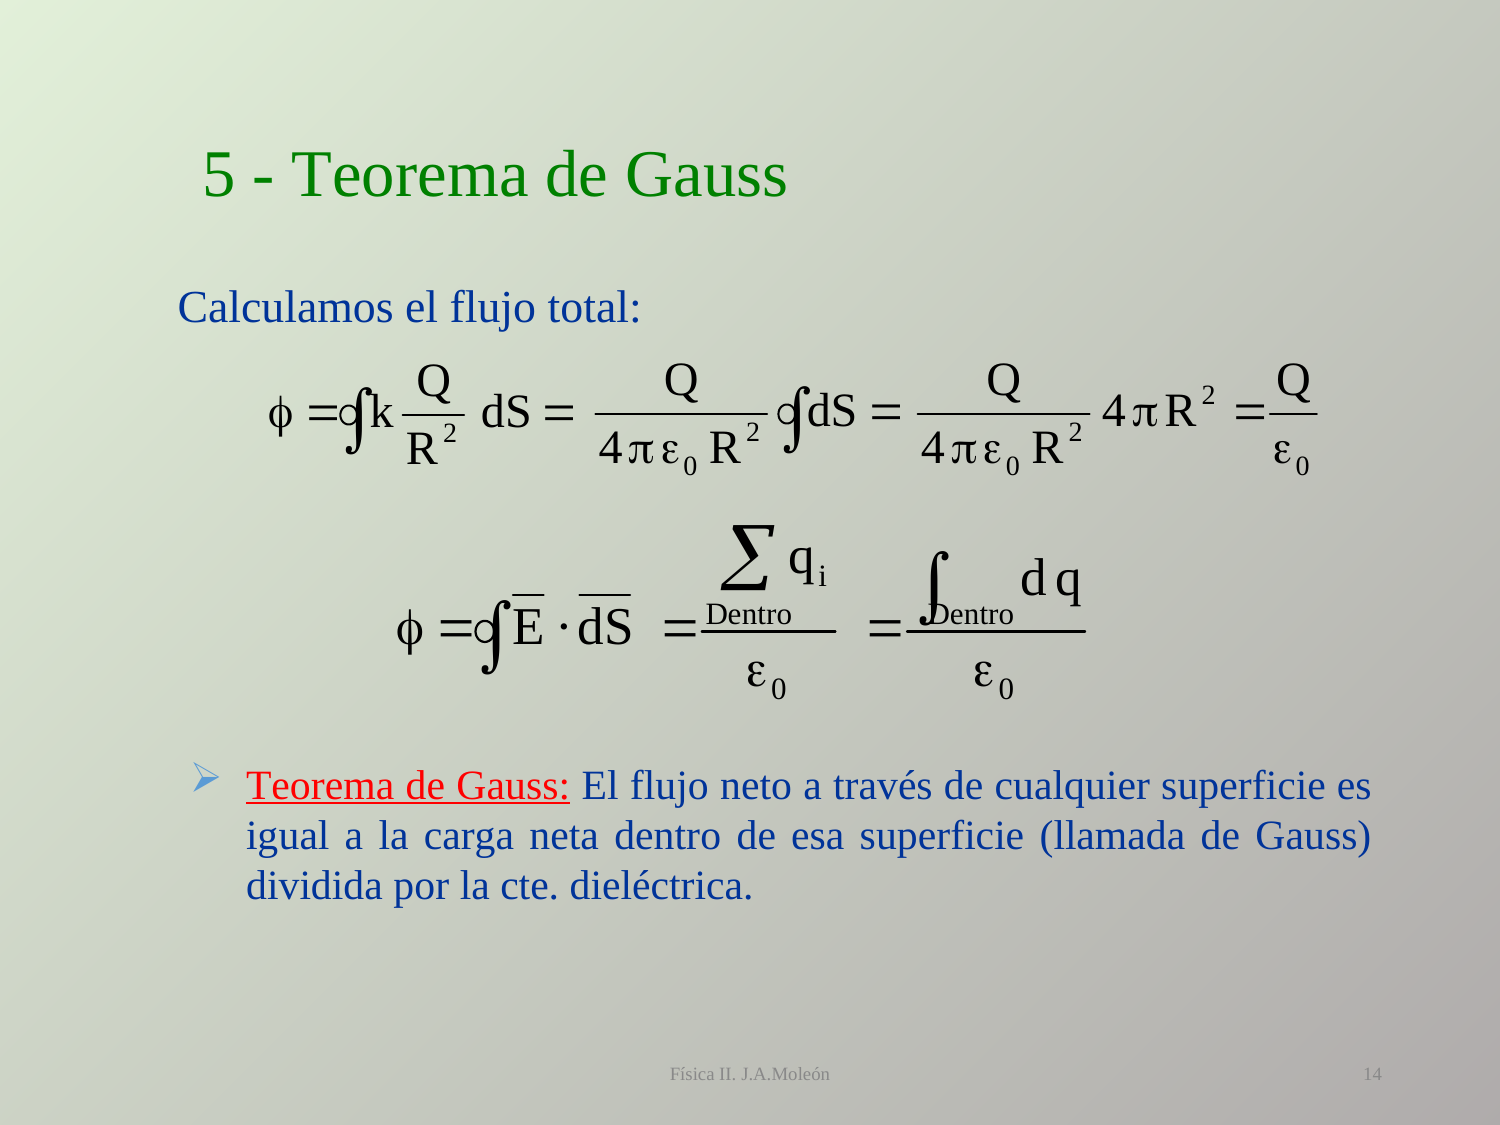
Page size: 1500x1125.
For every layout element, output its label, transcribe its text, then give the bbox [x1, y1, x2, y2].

list Calculamos el flujo total: [162, 275, 1413, 951]
text_box Teorema de Gauss: El flujo neto a través de cualquier superficie es igual a la carga neta dentro de esa superficie (llamada de Gauss) dividida por la cte. dieléctrica. [174, 750, 1388, 916]
chart [587, 350, 901, 486]
chart [389, 516, 1148, 712]
text_box <número> [1059, 1042, 1397, 1103]
chart [909, 350, 1375, 486]
text_box Física II. J.A.Moleón [496, 1042, 1004, 1103]
chart [262, 351, 576, 475]
title 5 - Teorema de Gauss [187, 99, 1263, 250]
